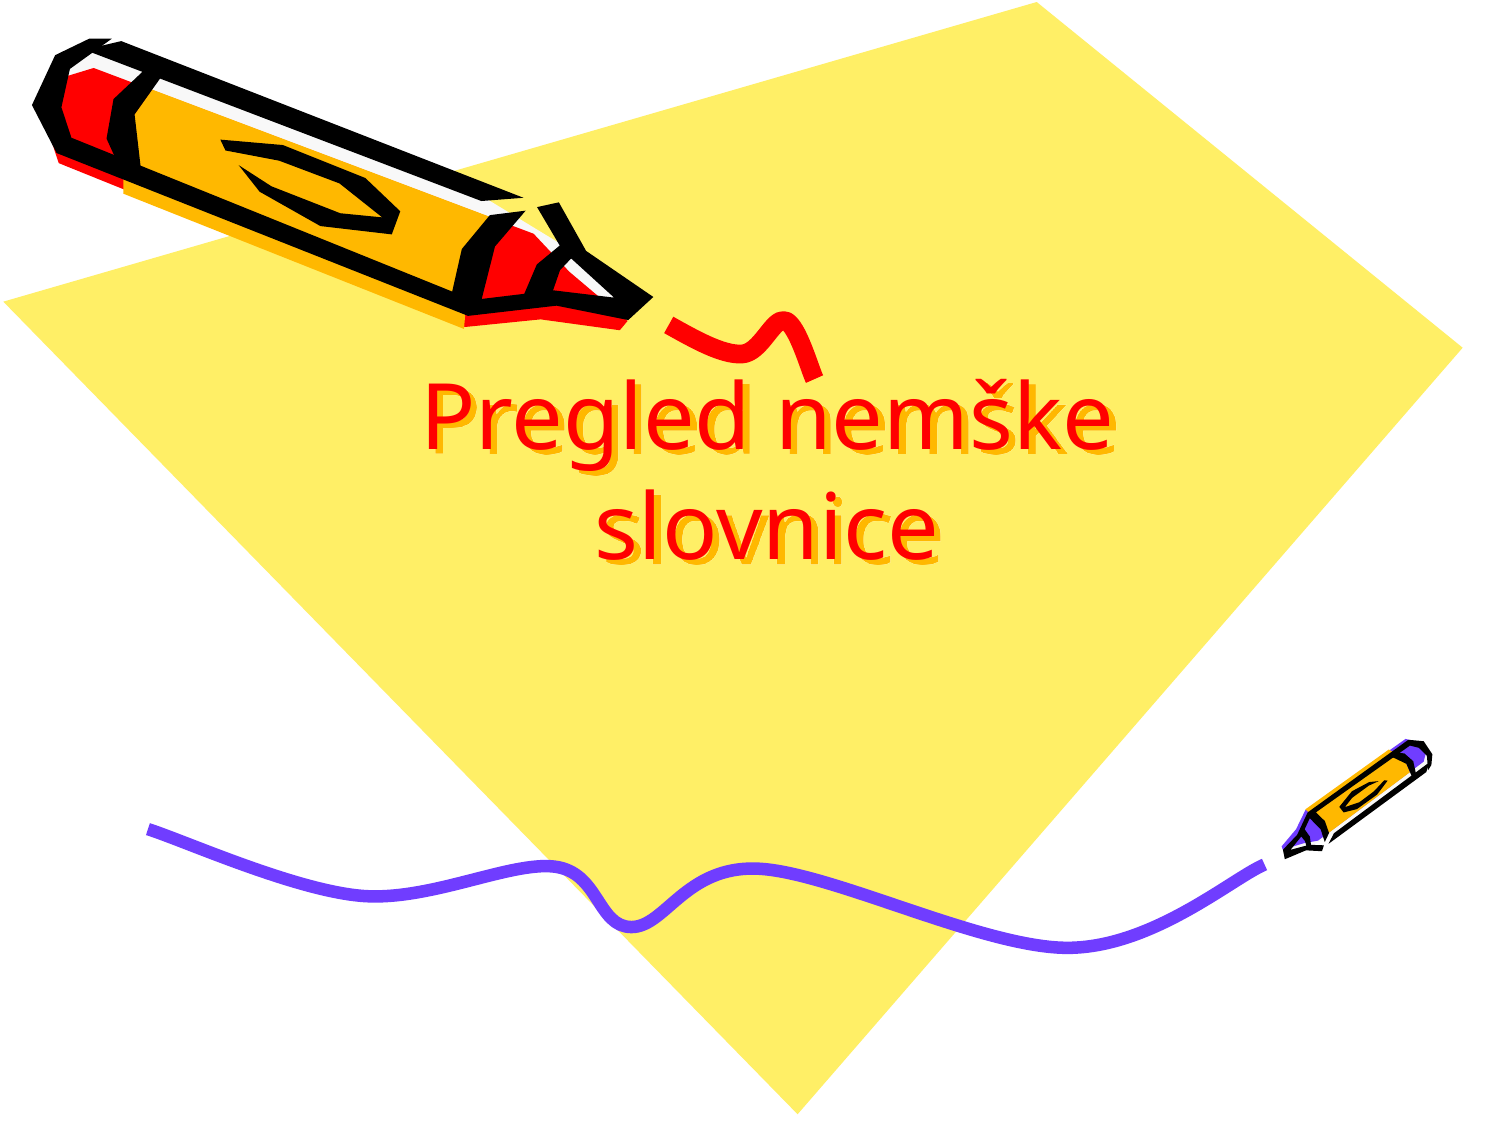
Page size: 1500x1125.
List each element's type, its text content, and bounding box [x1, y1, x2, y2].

title Pregled nemške slovnice [242, 397, 1293, 586]
